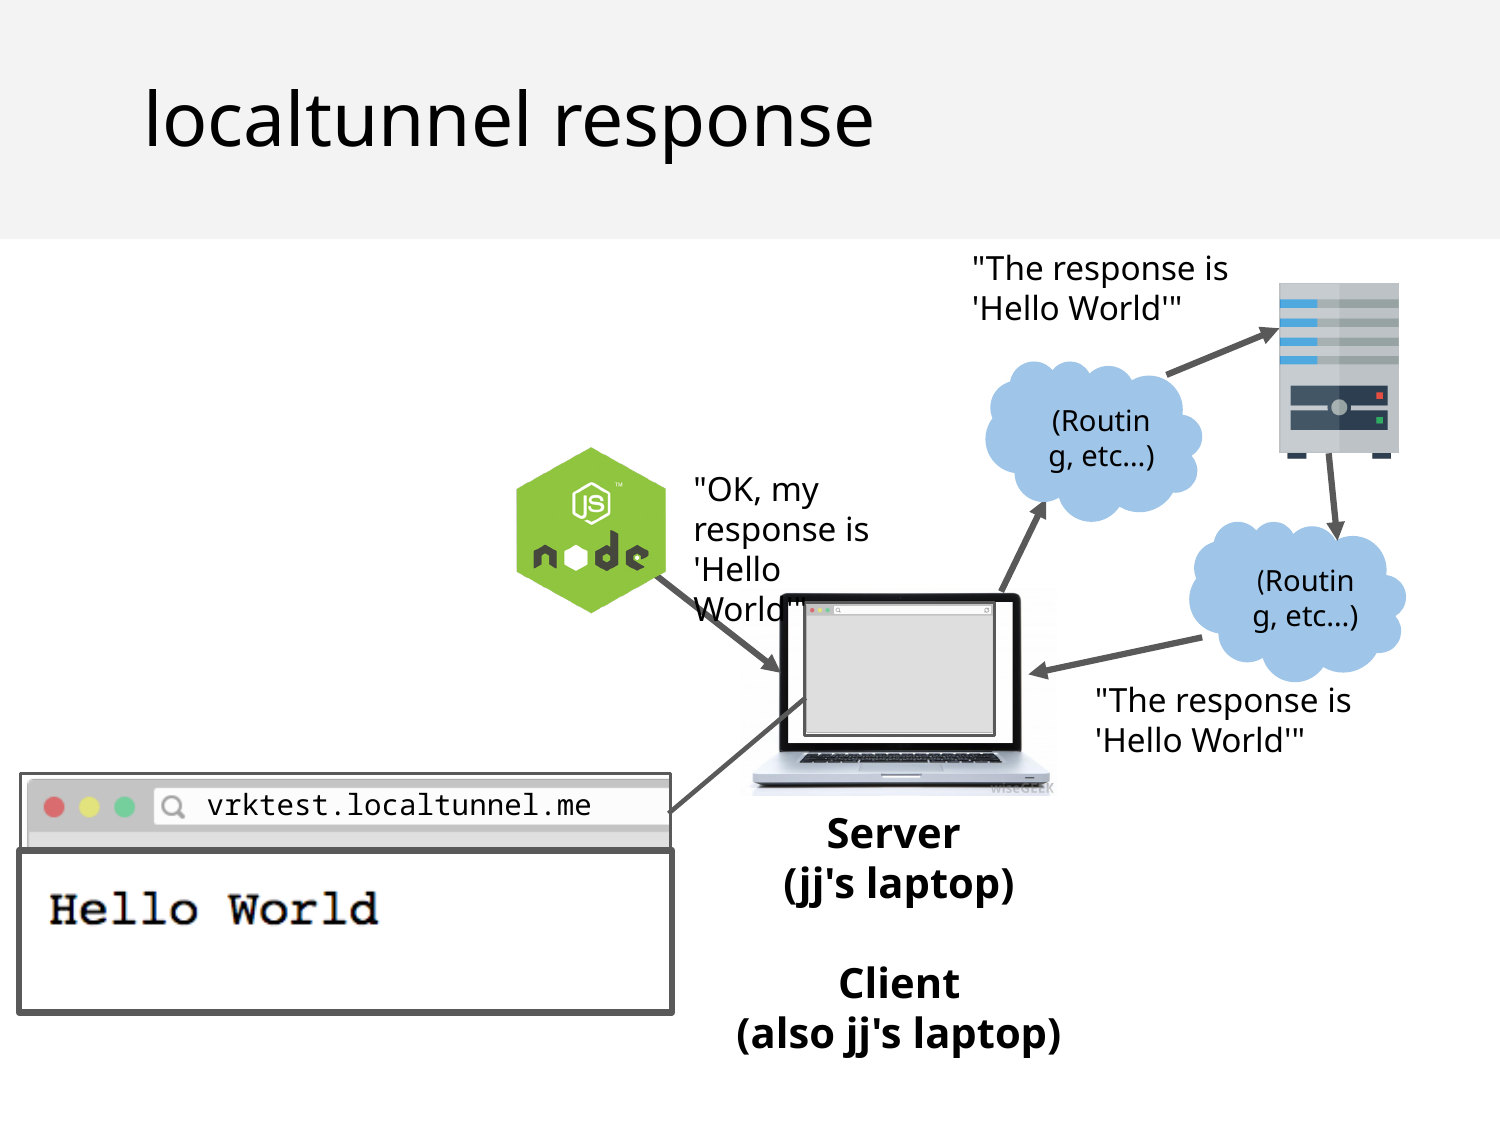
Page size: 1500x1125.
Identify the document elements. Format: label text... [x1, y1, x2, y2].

picture [505, 445, 676, 616]
picture [22, 775, 669, 847]
picture [770, 605, 780, 619]
picture [805, 603, 994, 735]
picture [1244, 279, 1432, 467]
text_box "The response is 'Hello World'" [956, 232, 1300, 348]
title localtunnel response [128, 56, 1372, 183]
text_box (Routing, etc…) [985, 361, 1203, 522]
text_box Server (jj's laptop) Client (also jj's laptop) [678, 816, 1121, 1047]
picture [740, 604, 803, 749]
text_box "OK, my response is 'Hello World'" [678, 453, 910, 604]
picture [740, 588, 1057, 796]
text_box "The response is 'Hello World'" [1079, 664, 1387, 904]
text_box (Routing, etc…) [1189, 521, 1407, 683]
picture [22, 853, 669, 1010]
text_box vrktest.localtunnel.me [191, 771, 623, 843]
